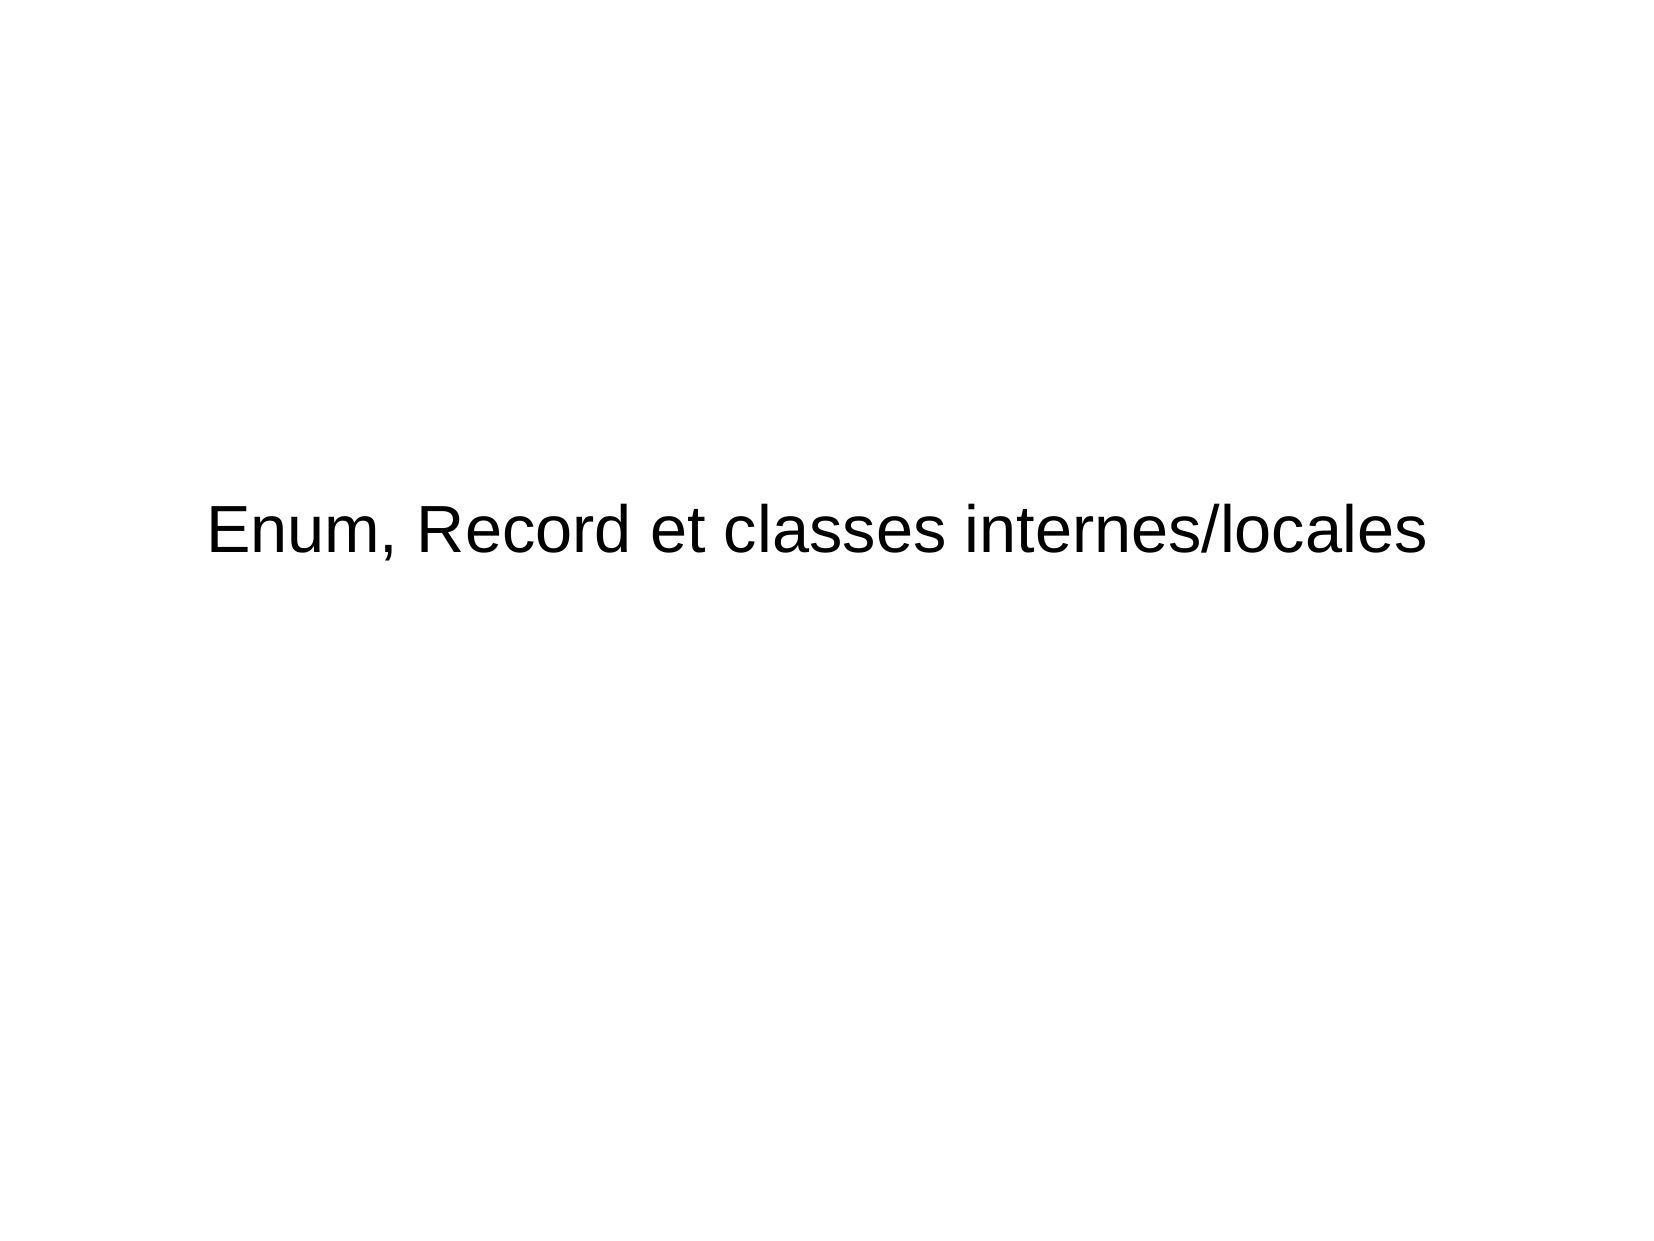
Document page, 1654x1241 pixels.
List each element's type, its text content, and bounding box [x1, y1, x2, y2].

subtitle Enum, Record et classes internes/locales [82, 49, 1571, 1010]
